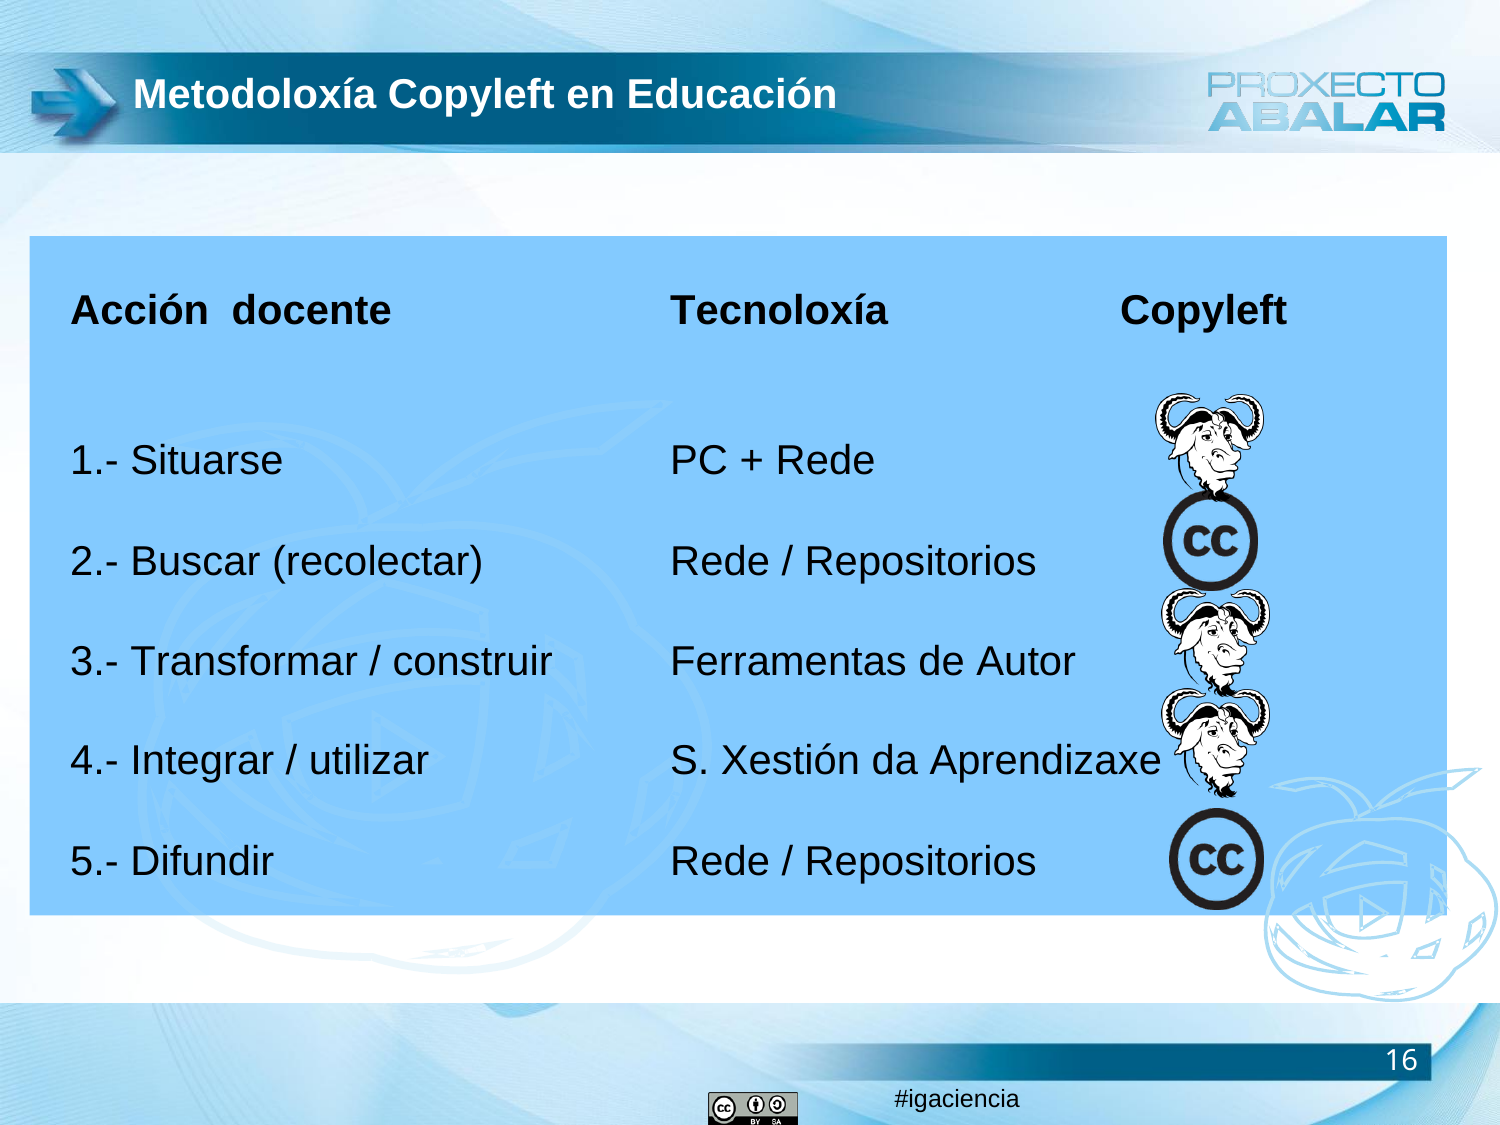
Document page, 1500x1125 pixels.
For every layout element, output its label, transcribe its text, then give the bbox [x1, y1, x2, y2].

text_box #igaciencia [879, 1074, 1035, 1120]
picture [0, 0, 1500, 1125]
text_box Metodoloxía Copyleft en Educación [118, 59, 854, 124]
text_box <número> [1082, 1031, 1433, 1092]
text_box [29, 236, 1499, 1003]
text_box Acción docente Tecnoloxía Copyleft 1.- Situarse PC + Rede 2.- Buscar (recolectar) Rede / Repositorios 3.- Transformar / construir Ferramentas de Autor 4.- Integrar / utilizar S. Xestión da Aprendizaxe 5.- Difundir Rede / Repositorios [55, 275, 1418, 891]
